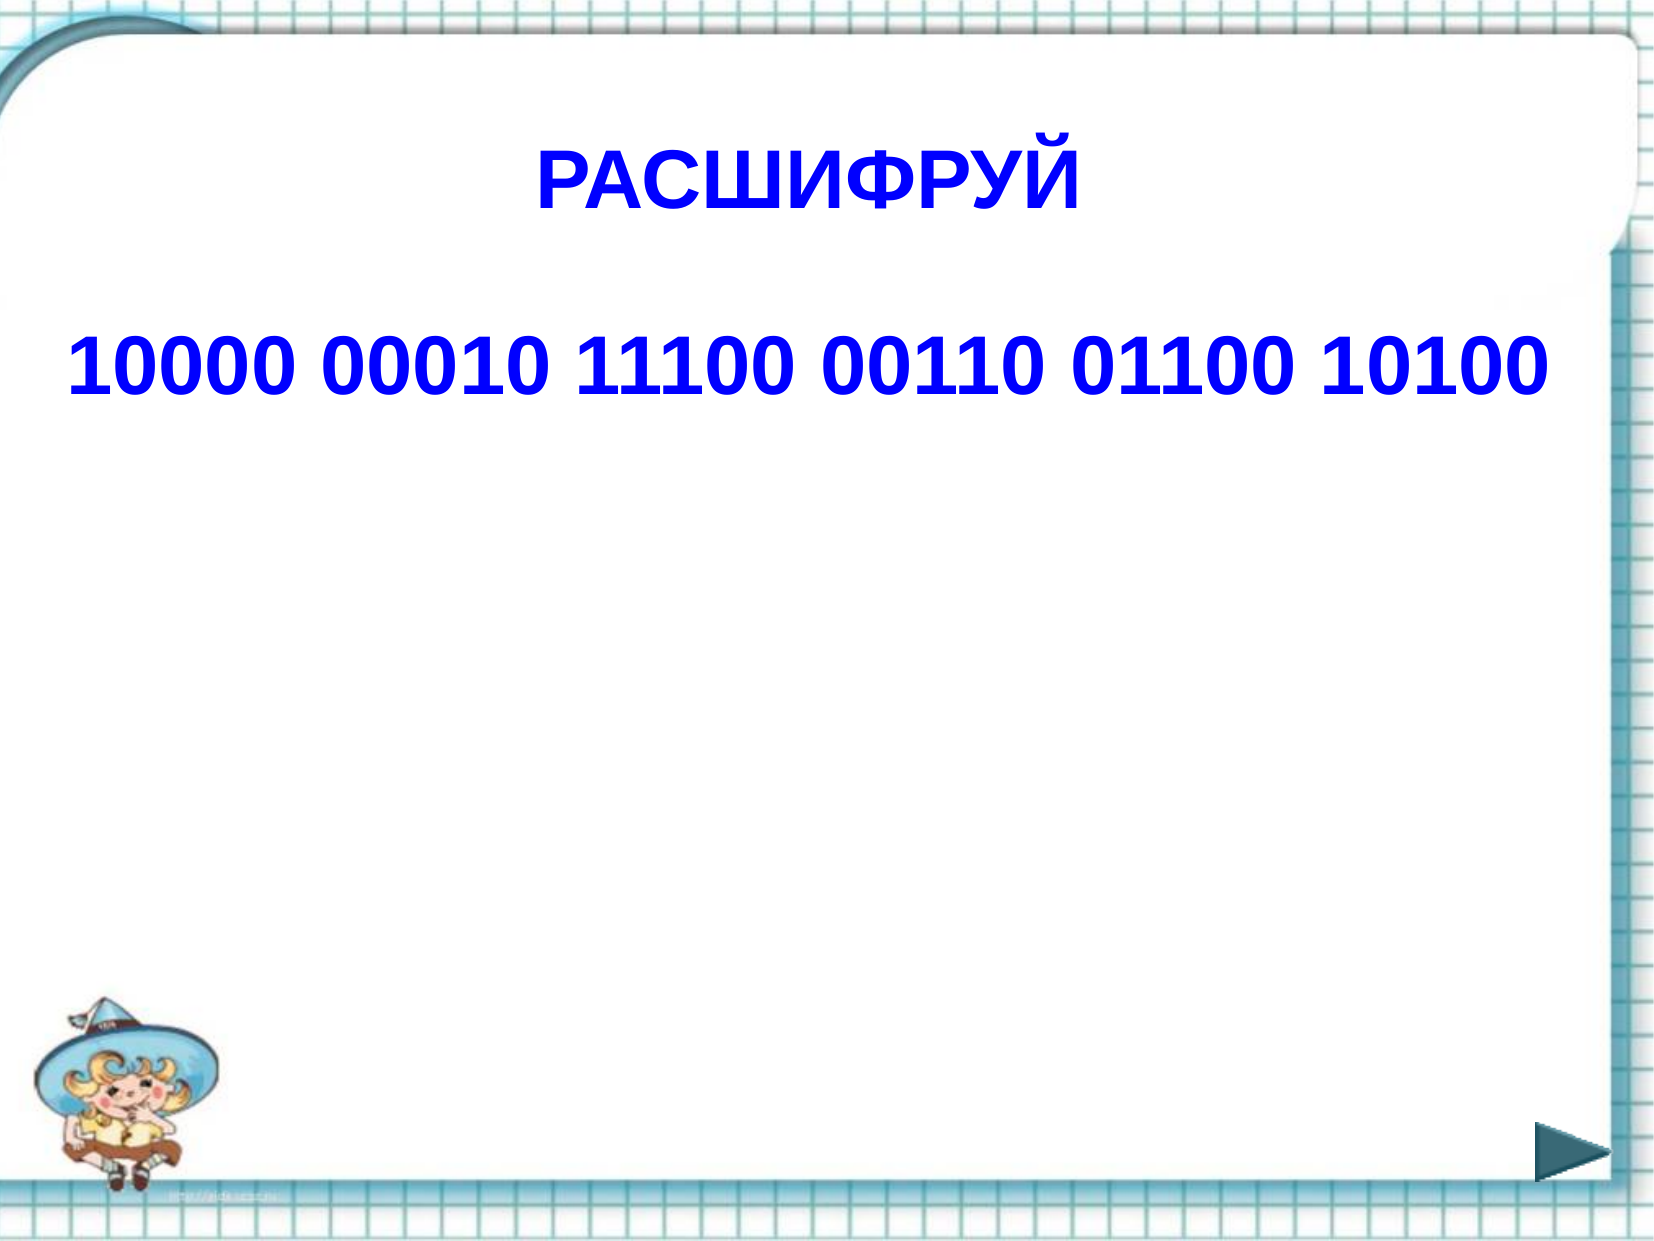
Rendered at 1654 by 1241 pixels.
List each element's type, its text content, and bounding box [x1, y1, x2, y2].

picture [0, 0, 1654, 1241]
subtitle РАСШИФРУЙ 10000 00010 11100 00110 01100 10100 [0, 49, 1619, 497]
